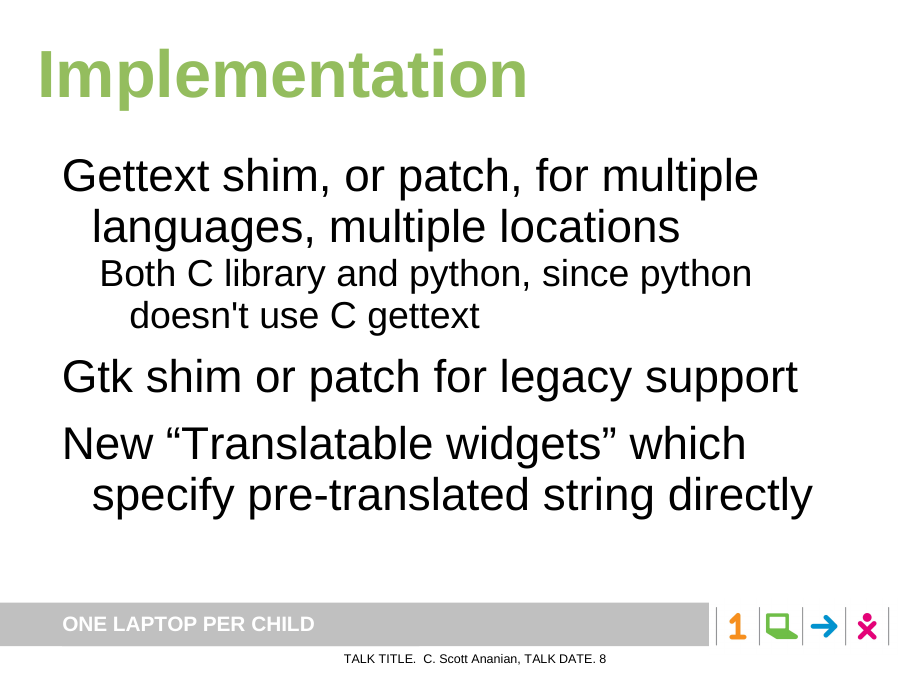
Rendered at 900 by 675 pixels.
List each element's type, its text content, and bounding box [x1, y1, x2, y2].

title Implementation [37, 37, 856, 211]
picture [844, 598, 898, 655]
list Gettext shim, or patch, for multiple languages, multiple locations Both C library and python, since python doesn't use C gettext Gtk shim or patch for legacy support New “Translatable widgets” which specify pre-translated string directly [61, 150, 844, 675]
